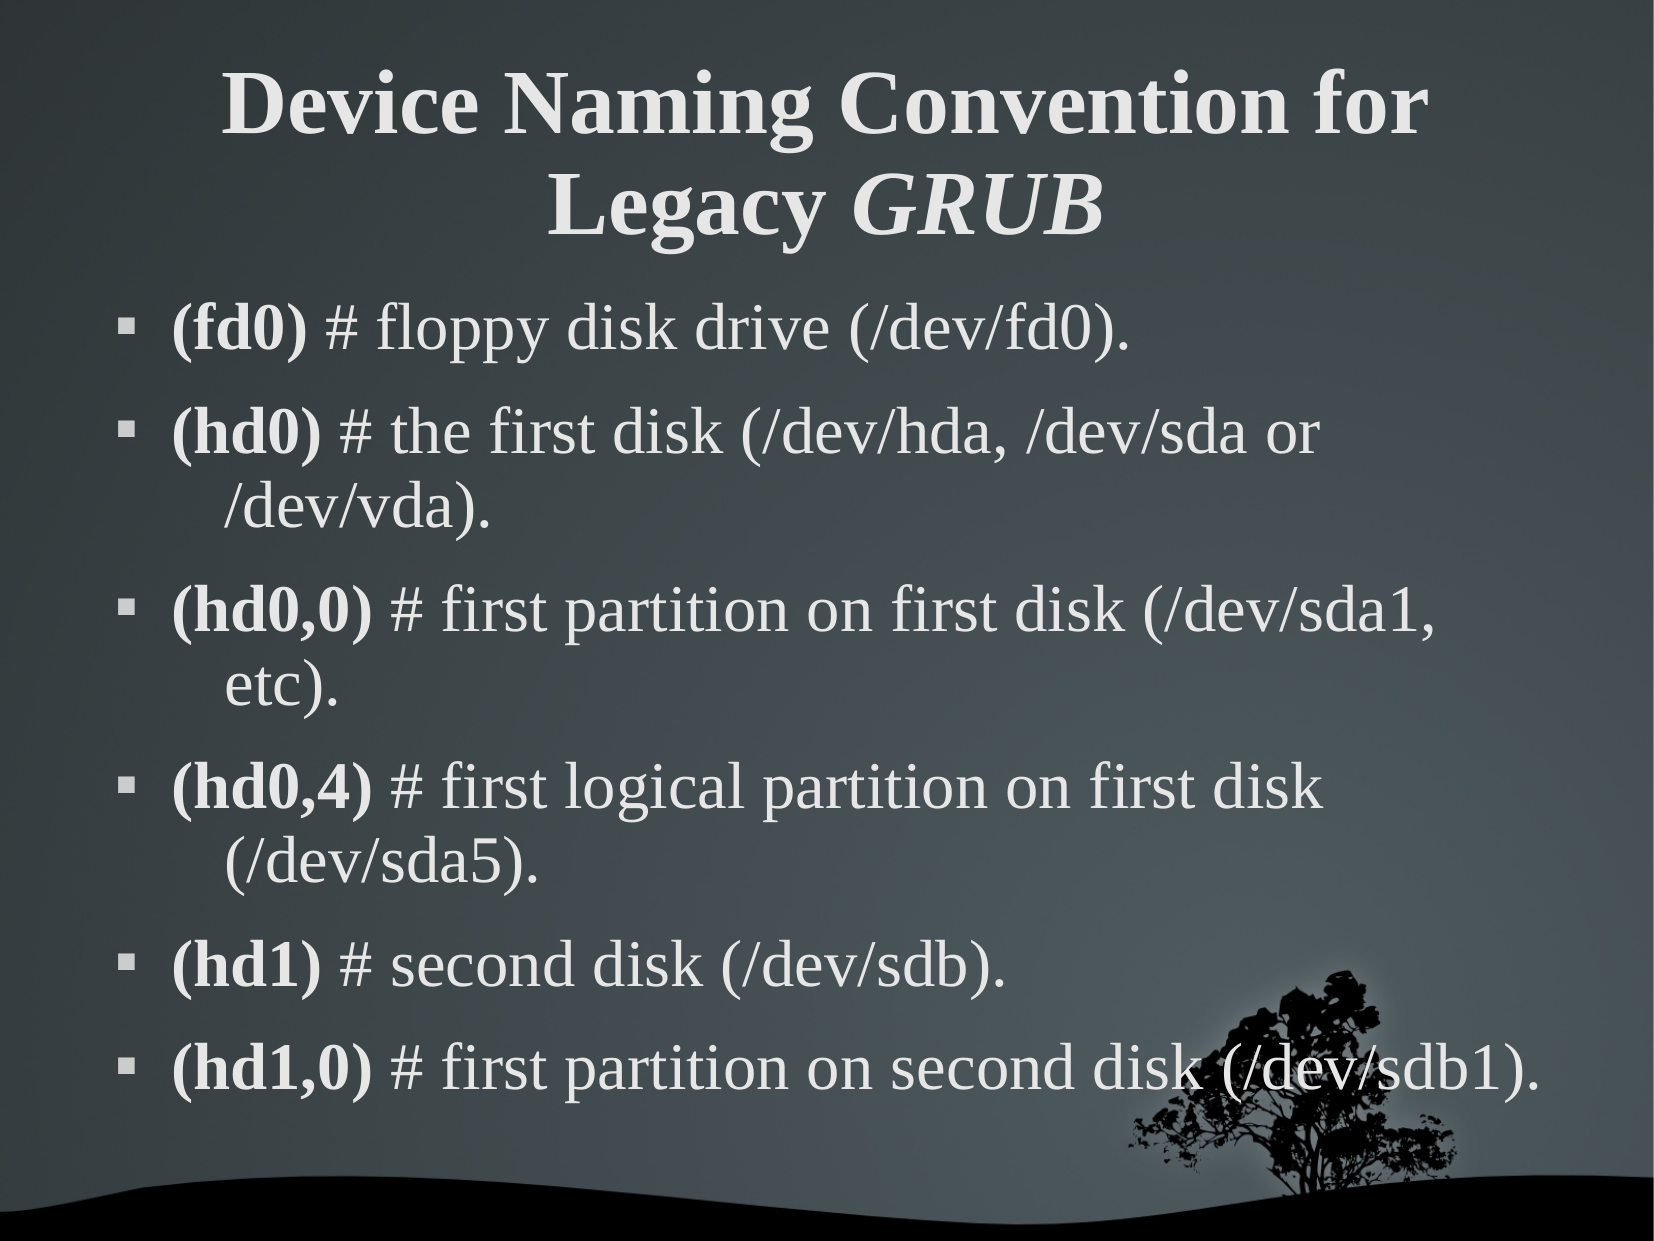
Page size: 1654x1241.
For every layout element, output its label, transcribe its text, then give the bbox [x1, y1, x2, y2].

list (fd0) # floppy disk drive (/dev/fd0). (hd0) # the first disk (/dev/hda, /dev/sda or /dev/vda). (hd0,0) # first partition on first disk (/dev/sda1, etc). (hd0,4) # first logical partition on first disk (/dev/sda5). (hd1) # second disk (/dev/sdb). (hd1,0) # first partition on second disk (/dev/sdb1). [82, 290, 1571, 1204]
title Device Naming Convention for Legacy GRUB [82, 49, 1571, 257]
picture [0, 0, 1654, 1241]
